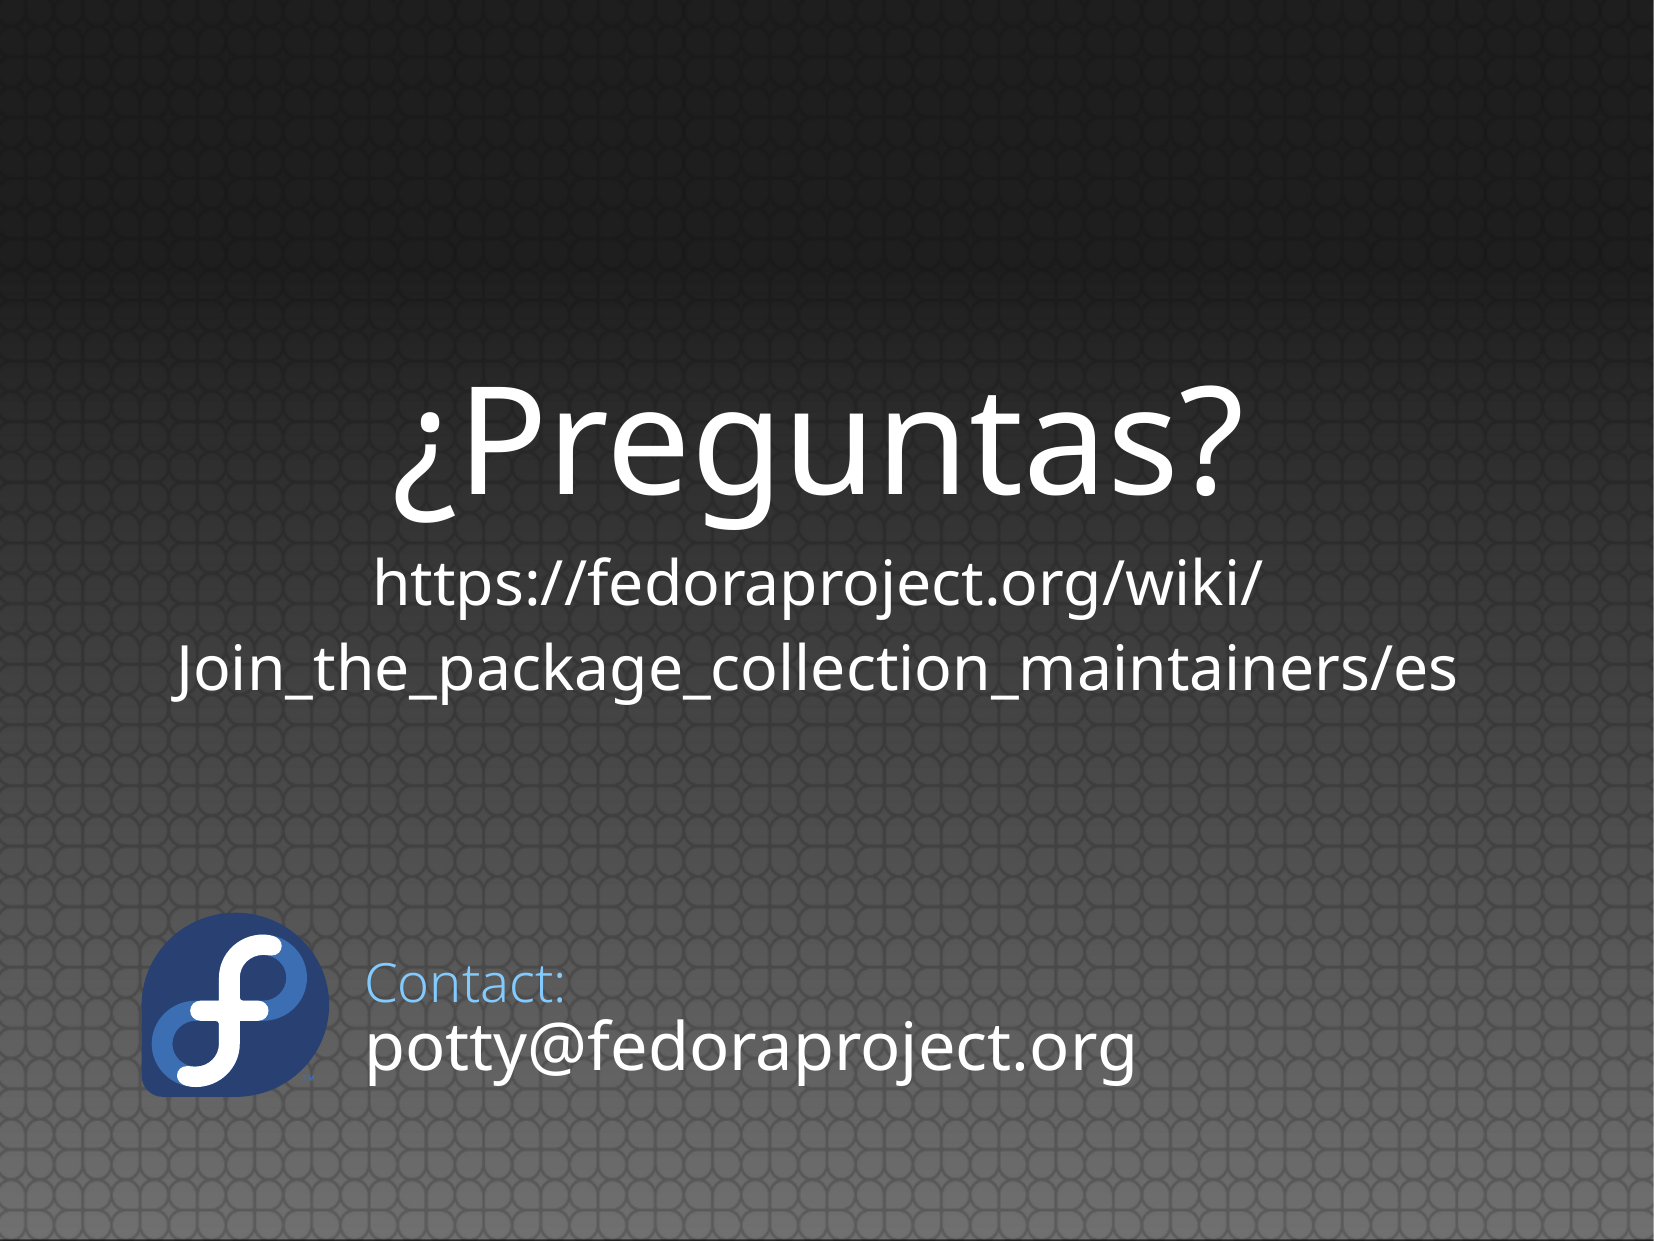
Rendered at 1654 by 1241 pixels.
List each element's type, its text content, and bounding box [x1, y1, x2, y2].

text_box Contact: [349, 937, 703, 1013]
picture [0, 0, 1654, 1241]
text_box potty@fedoraproject.org [349, 992, 1455, 1082]
title ¿Preguntas? https://fedoraproject.org/wiki/Join_the_package_collection_maintainers/es [30, 367, 1606, 675]
